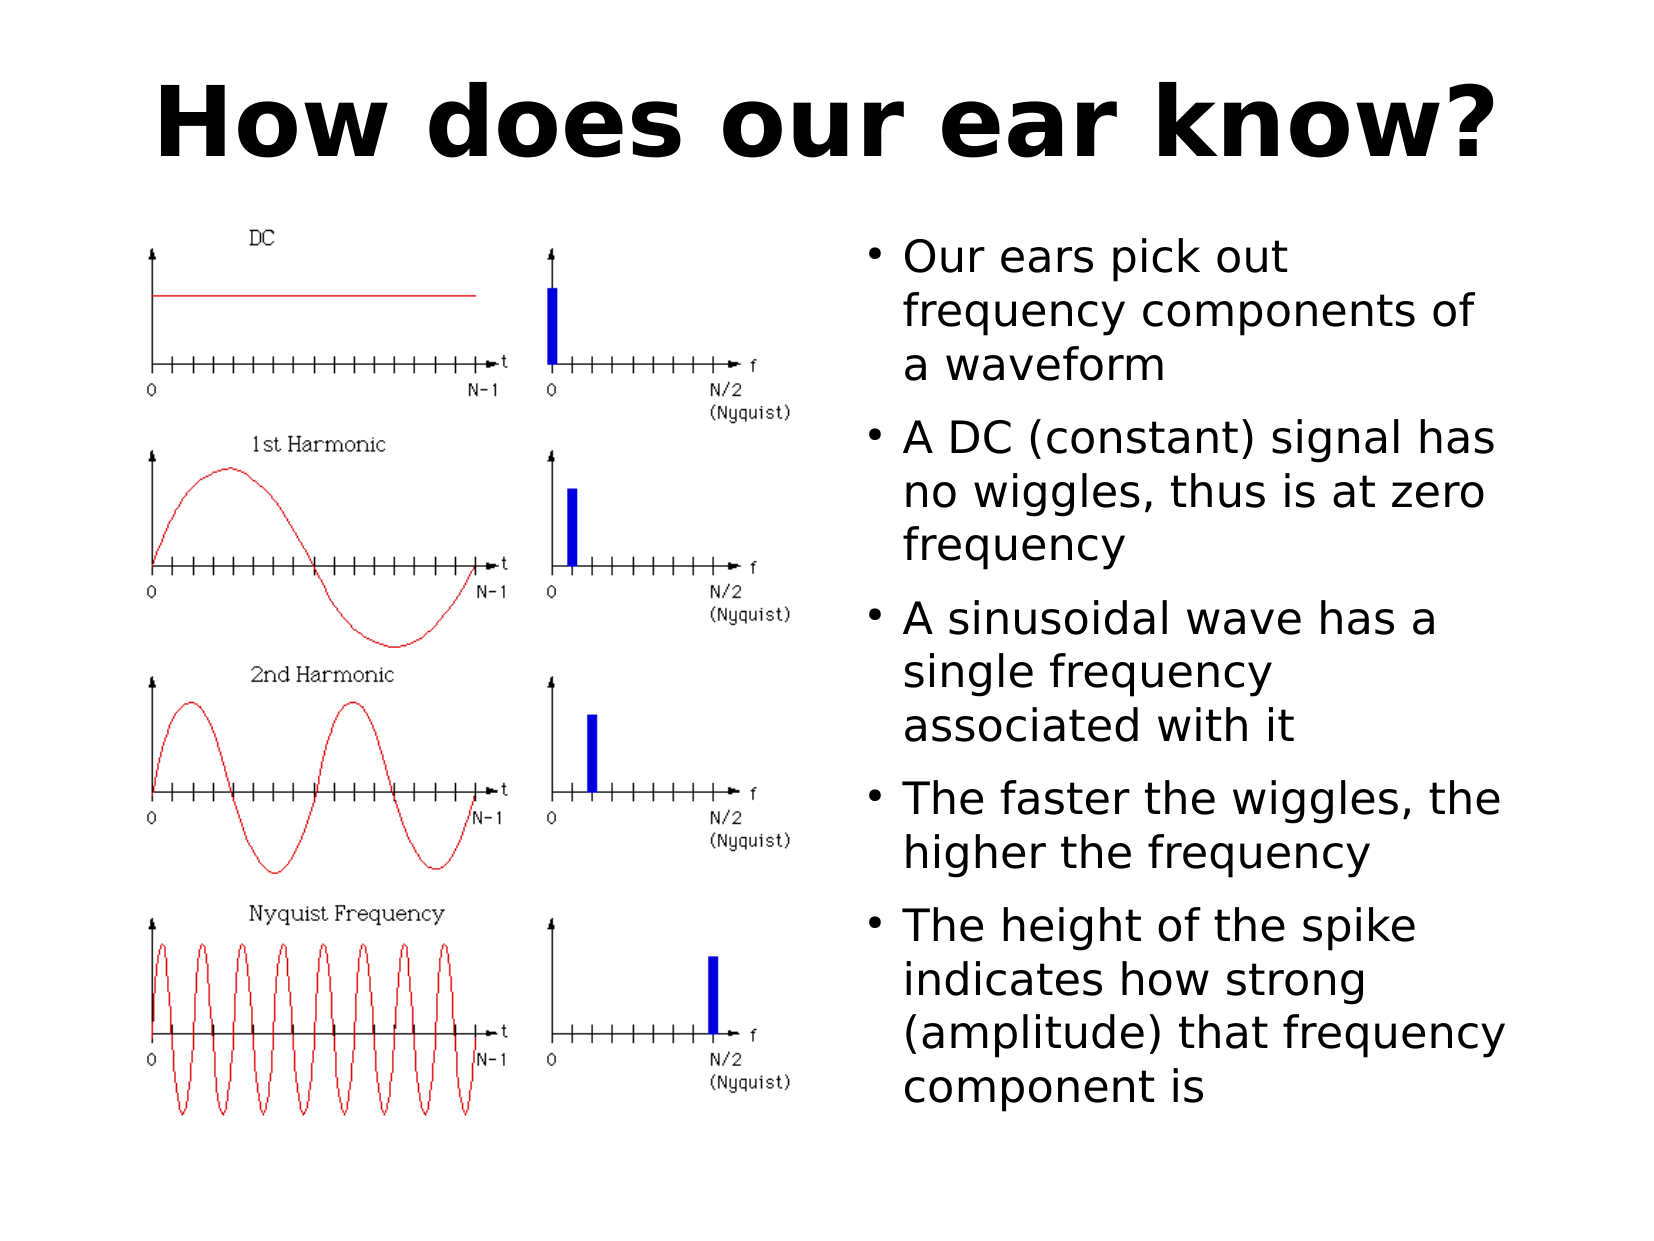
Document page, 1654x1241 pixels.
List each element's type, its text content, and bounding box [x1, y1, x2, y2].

list Our ears pick out frequency components of a waveform A DC (constant) signal has no wiggles, thus is at zero frequency A sinusoidal wave has a single frequency associated with it The faster the wiggles, the higher the frequency The height of the spike indicates how strong (amplitude) that frequency component is [840, 220, 1530, 1130]
picture [129, 220, 808, 1130]
title How does our ear know? [124, 13, 1530, 221]
